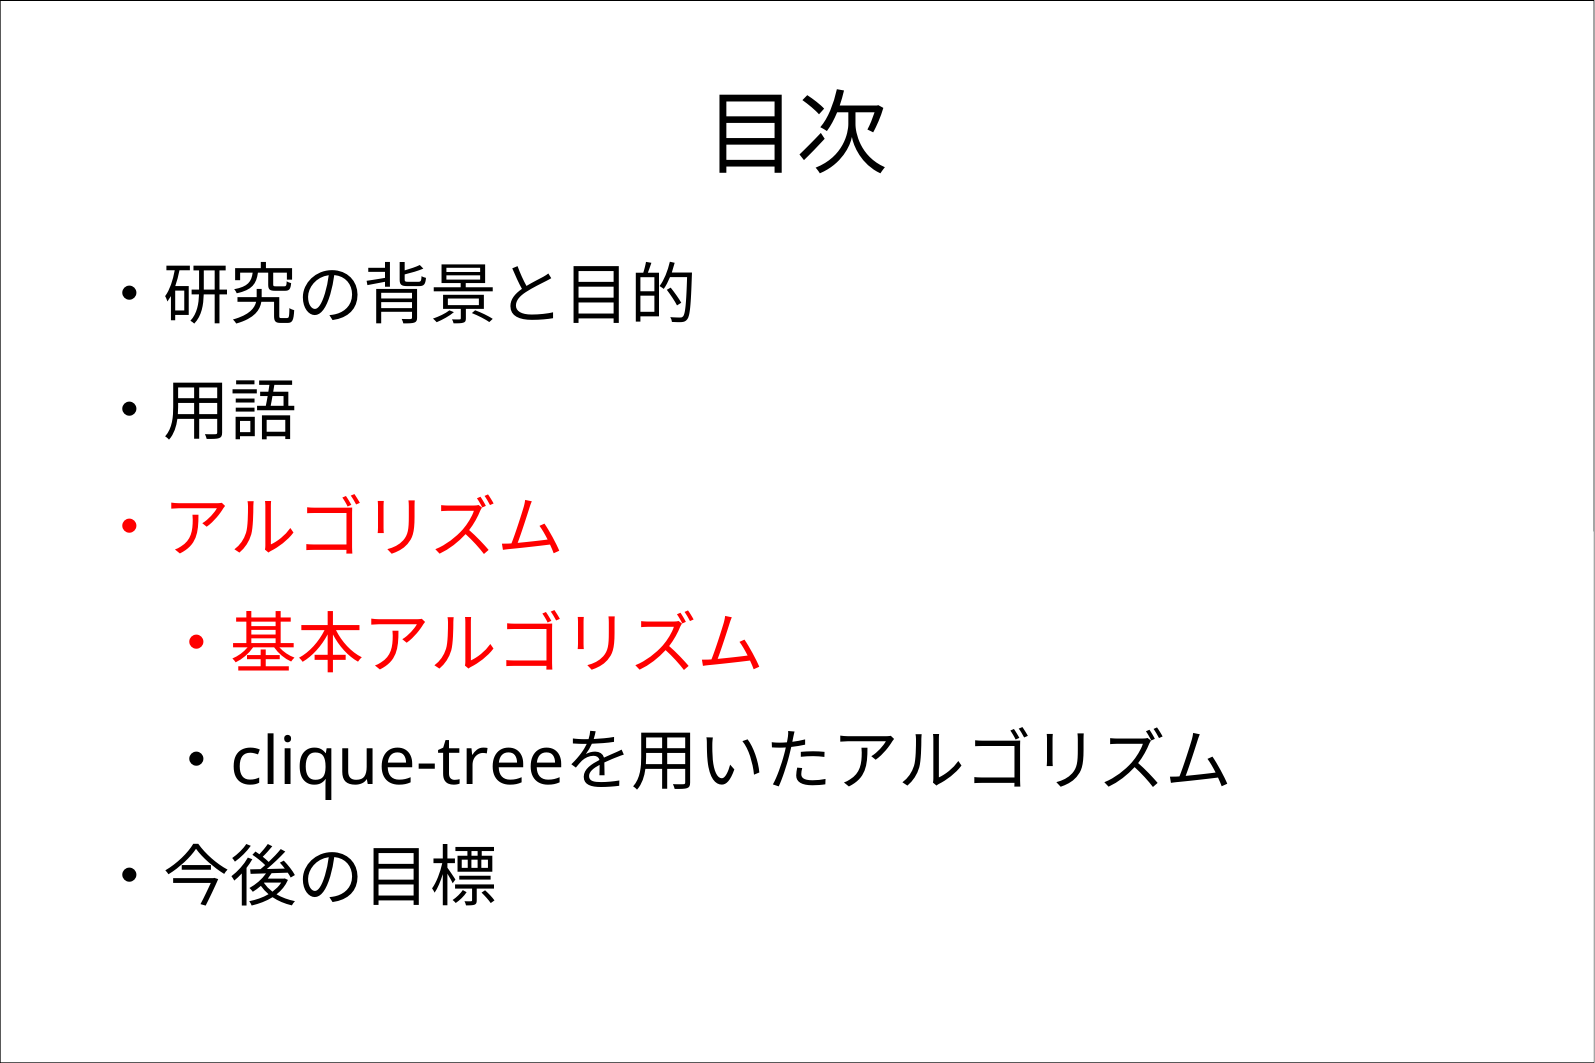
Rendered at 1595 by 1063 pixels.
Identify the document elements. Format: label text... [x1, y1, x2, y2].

text_box 目次 [79, 39, 1514, 223]
text_box ・研究の背景と目的 ・用語 ・アルゴリズム ・基本アルゴリズム ・clique-treeを用いたアルゴリズム ・今後の目標 [79, 248, 1514, 935]
